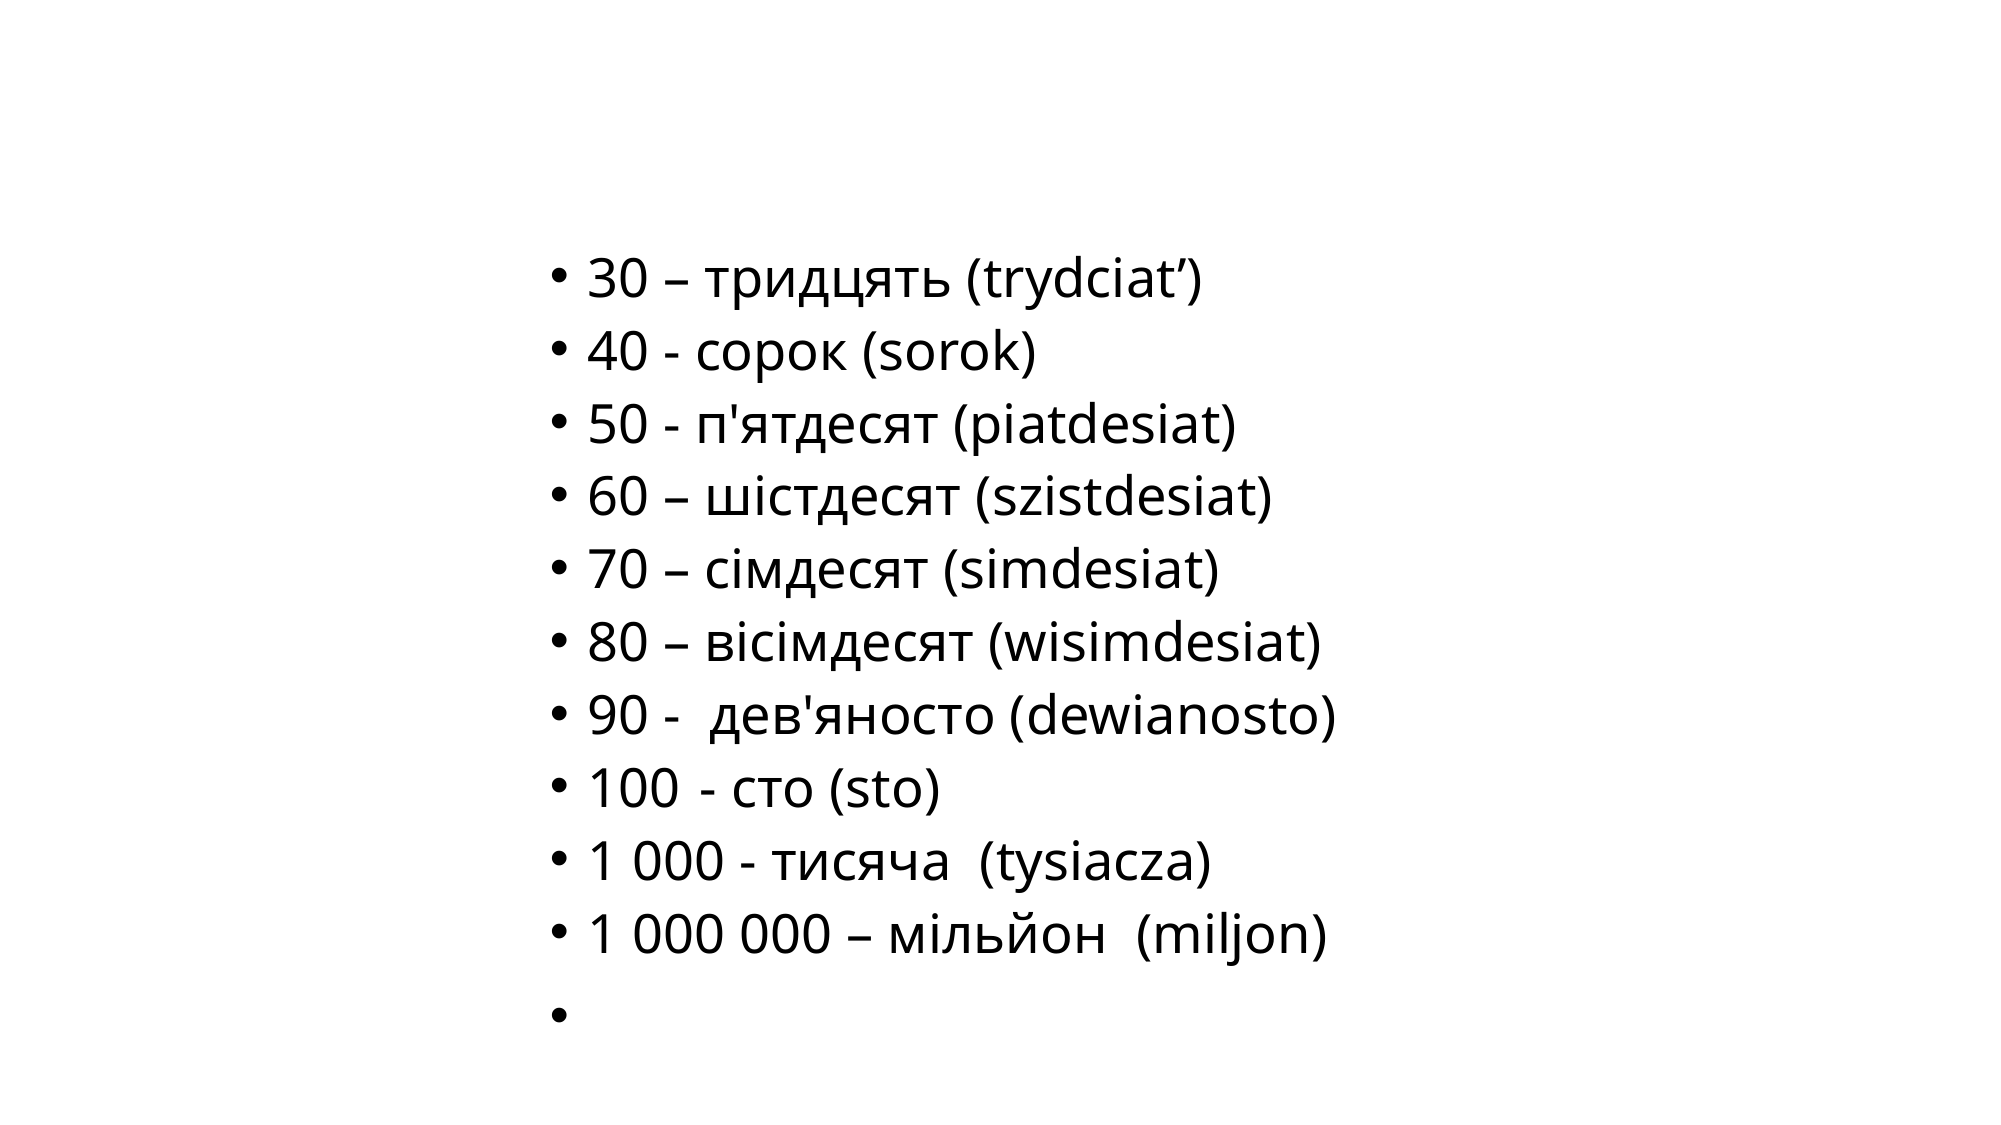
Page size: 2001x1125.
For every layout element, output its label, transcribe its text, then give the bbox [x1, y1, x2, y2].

list 30 – тридцять (trydciat’) 40 - сорок (sorok) 50 - п'ятдесят (piatdesiat) 60 – шістдесят (szistdesiat) 70 – сімдесят (simdesiat) 80 – вісімдесят (wisimdesiat) 90 - дев'яносто (dewianosto) 100 - сто (sto) 1 000 - тисяча (tysiacza) 1 000 000 – мільйон (miljon) [535, 248, 2000, 985]
